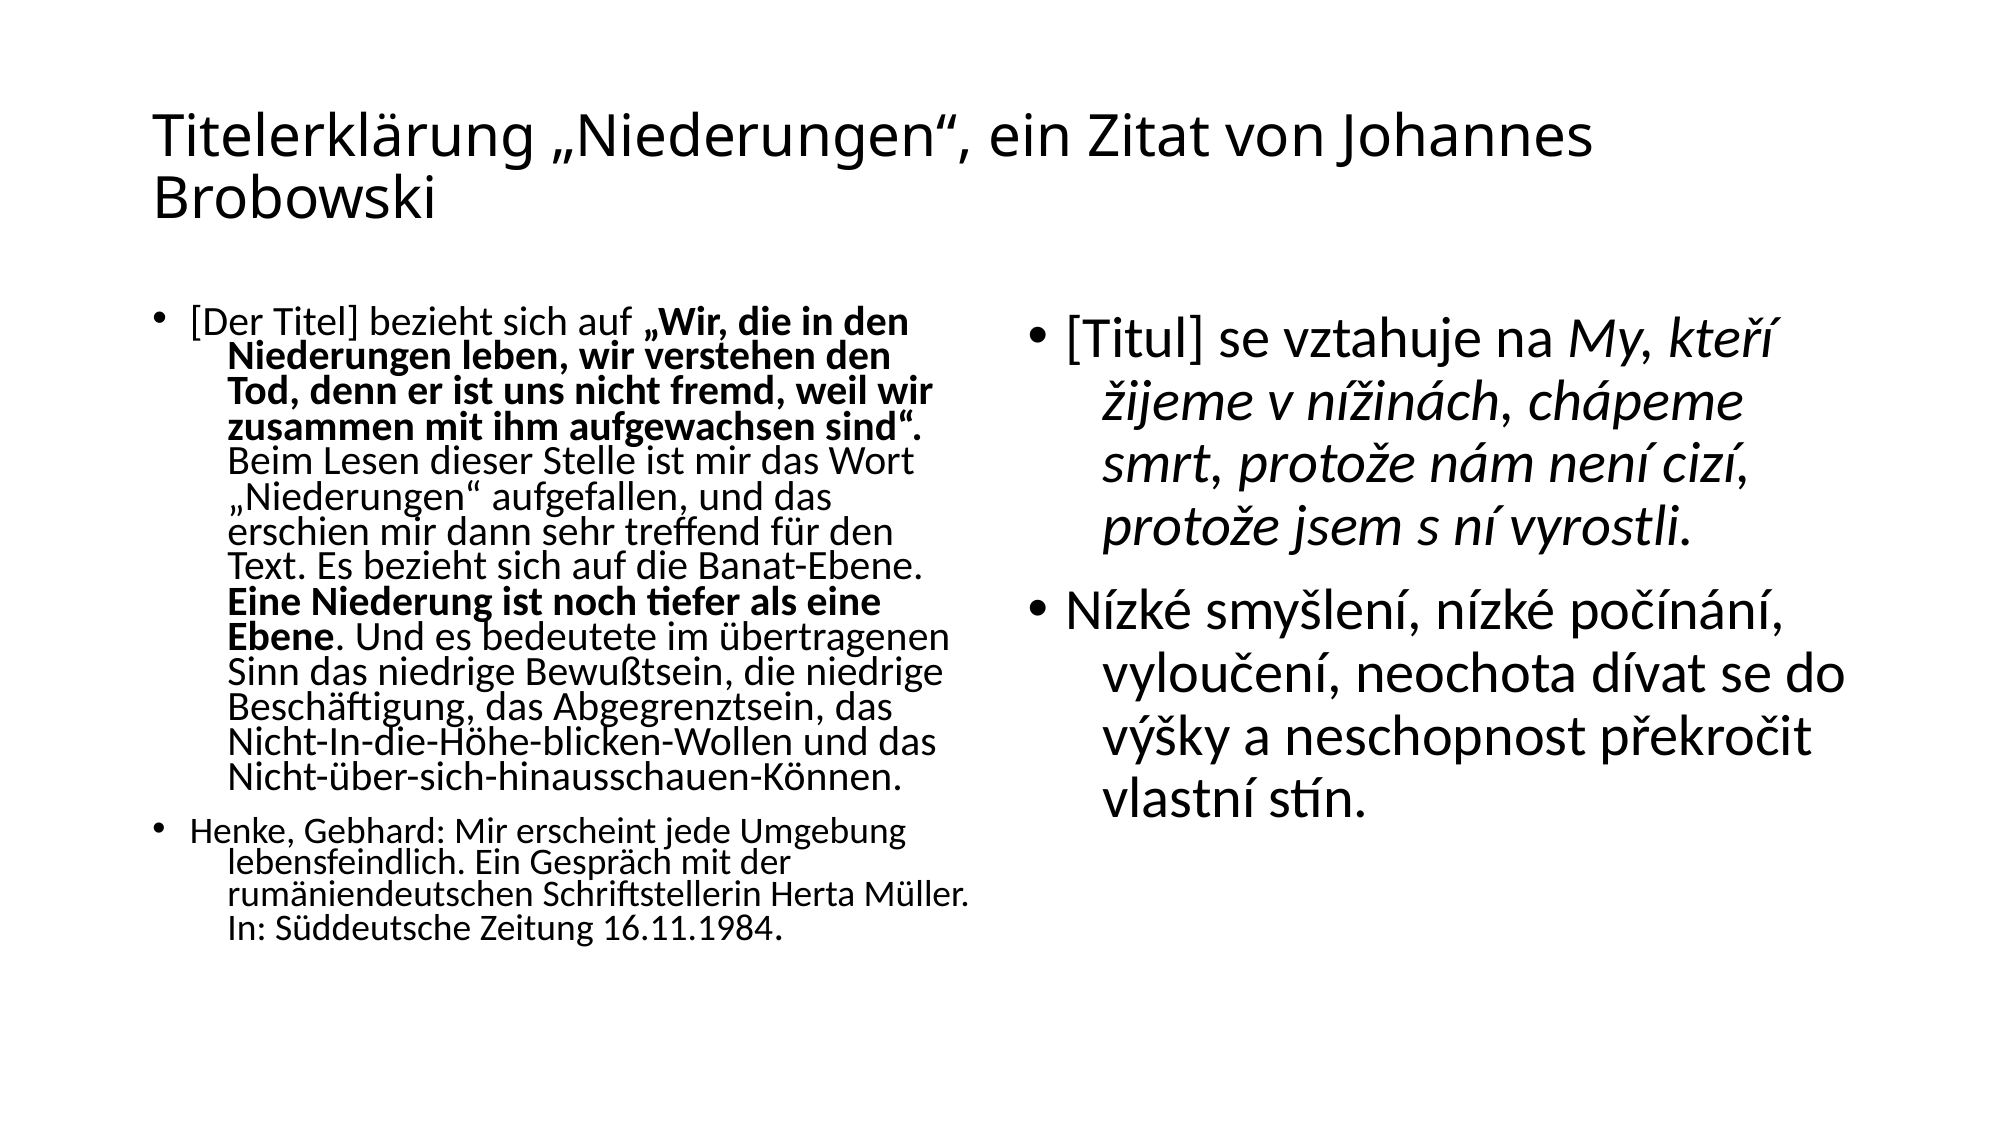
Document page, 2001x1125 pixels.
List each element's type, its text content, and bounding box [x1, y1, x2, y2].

list [Der Titel] bezieht sich auf „Wir, die in den Niederungen leben, wir verstehen den Tod, denn er ist uns nicht fremd, weil wir zusammen mit ihm aufgewachsen sind“. Beim Lesen dieser Stelle ist mir das Wort „Niederungen“ aufgefallen, und das erschien mir dann sehr treffend für den Text. Es bezieht sich auf die Banat-Ebene. Eine Niederung ist noch tiefer als eine Ebene. Und es bedeutete im übertragenen Sinn das niedrige Bewußtsein, die niedrige Beschäftigung, das Abgegrenztsein, das Nicht-In-die-Höhe-blicken-Wollen und das Nicht-über-sich-hinausschauen-Können. Henke, Gebhard: Mir erscheint jede Umgebung lebensfeindlich. Ein Gespräch mit der rumäniendeutschen Schriftstellerin Herta Müller. In: Süddeutsche Zeitung 16.11.1984. [137, 299, 988, 1014]
title Titelerklärung „Niederungen“, ein Zitat von Johannes Brobowski [137, 59, 1863, 278]
list [Titul] se vztahuje na My, kteří žijeme v nížinách, chápeme smrt, protože nám není cizí, protože jsem s ní vyrostli. Nízké smyšlení, nízké počínání, vyloučení, neochota dívat se do výšky a neschopnost překročit vlastní stín. [1012, 299, 1863, 1014]
